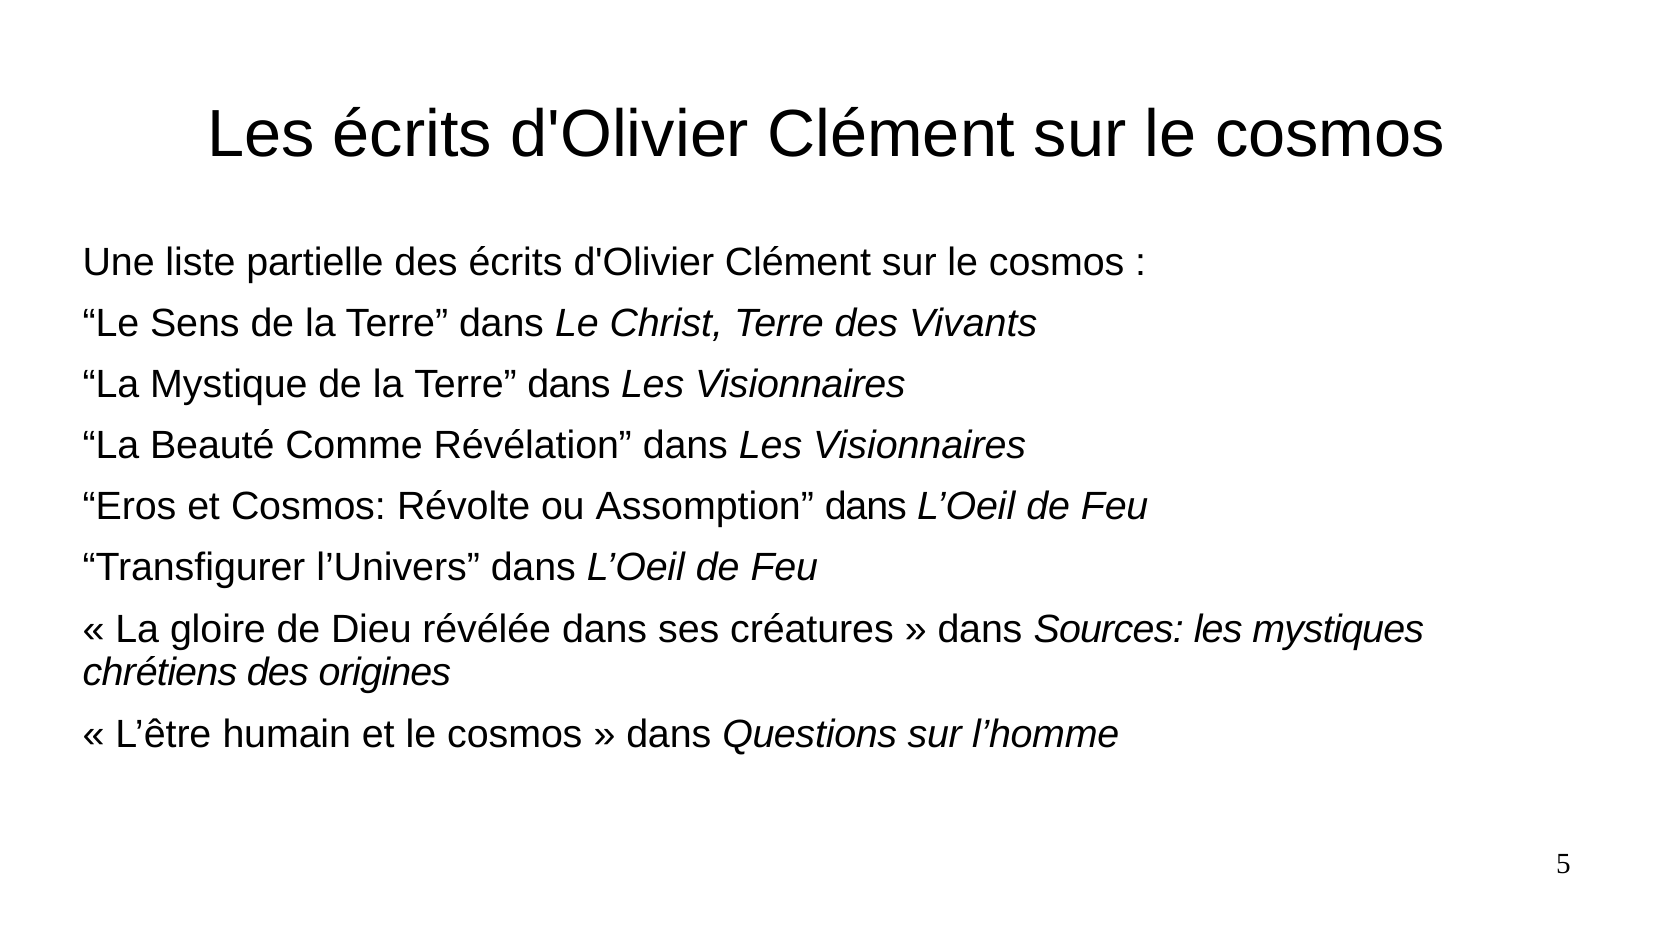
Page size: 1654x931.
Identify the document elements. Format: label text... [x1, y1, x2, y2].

list Une liste partielle des écrits d'Olivier Clément sur le cosmos : “Le Sens de la Terre” dans Le Christ, Terre des Vivants “La Mystique de la Terre” dans Les Visionnaires “La Beauté Comme Révélation” dans Les Visionnaires “Eros et Cosmos: Révolte ou Assomption” dans L’Oeil de Feu “Transfigurer l’Univers” dans L’Oeil de Feu « La gloire de Dieu révélée dans ses créatures » dans Sources: les mystiques chrétiens des origines « L’être humain et le cosmos » dans Questions sur l’homme [82, 217, 1571, 758]
title Les écrits d'Olivier Clément sur le cosmos [82, 37, 1571, 193]
